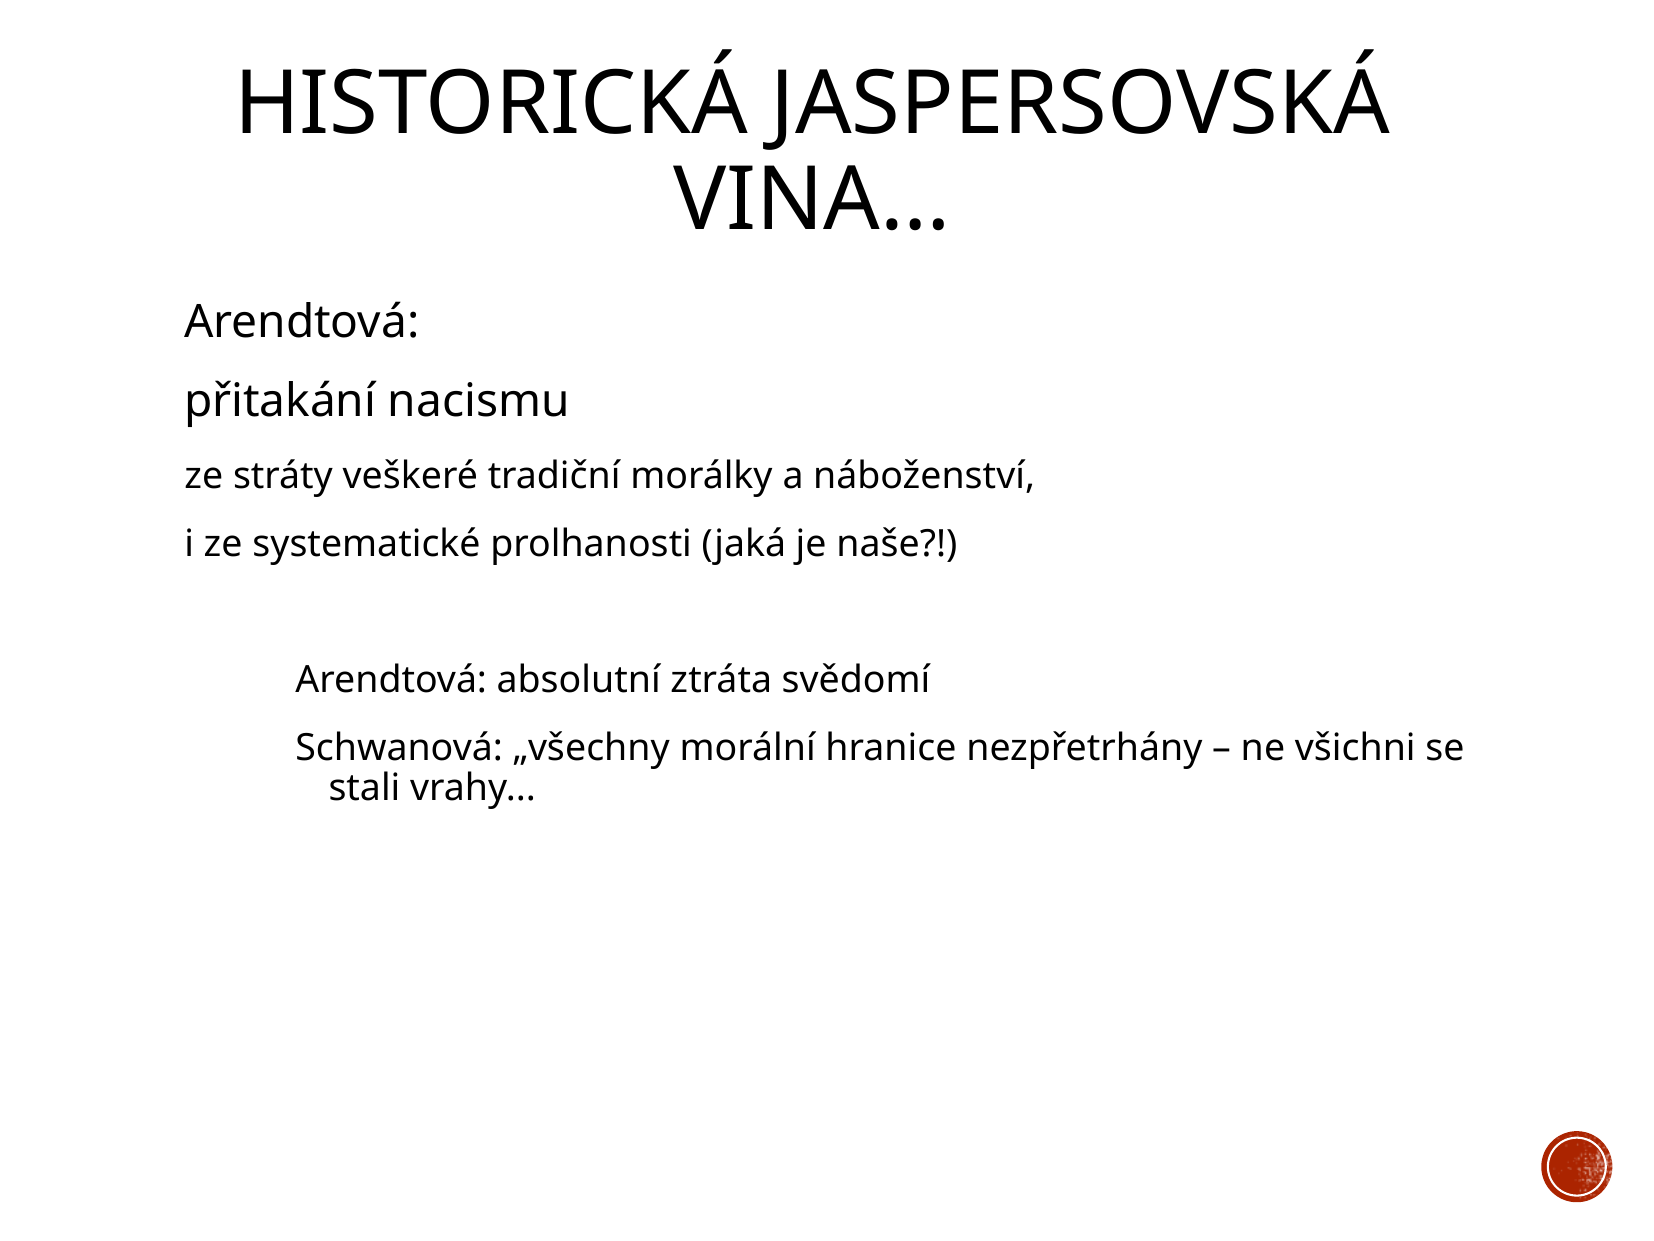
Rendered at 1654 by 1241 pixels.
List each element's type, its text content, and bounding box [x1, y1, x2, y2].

title Historická jaspersovská vina… [136, 49, 1489, 257]
list Arendtová: přitakání nacismu ze stráty veškeré tradiční morálky a náboženství, i ze systematické prolhanosti (jaká je naše?!) Arendtová: absolutní ztráta svědomí Schwanová: „všechny morální hranice nezpřetrhány – ne všichni se stali vrahy... [136, 290, 1489, 1109]
